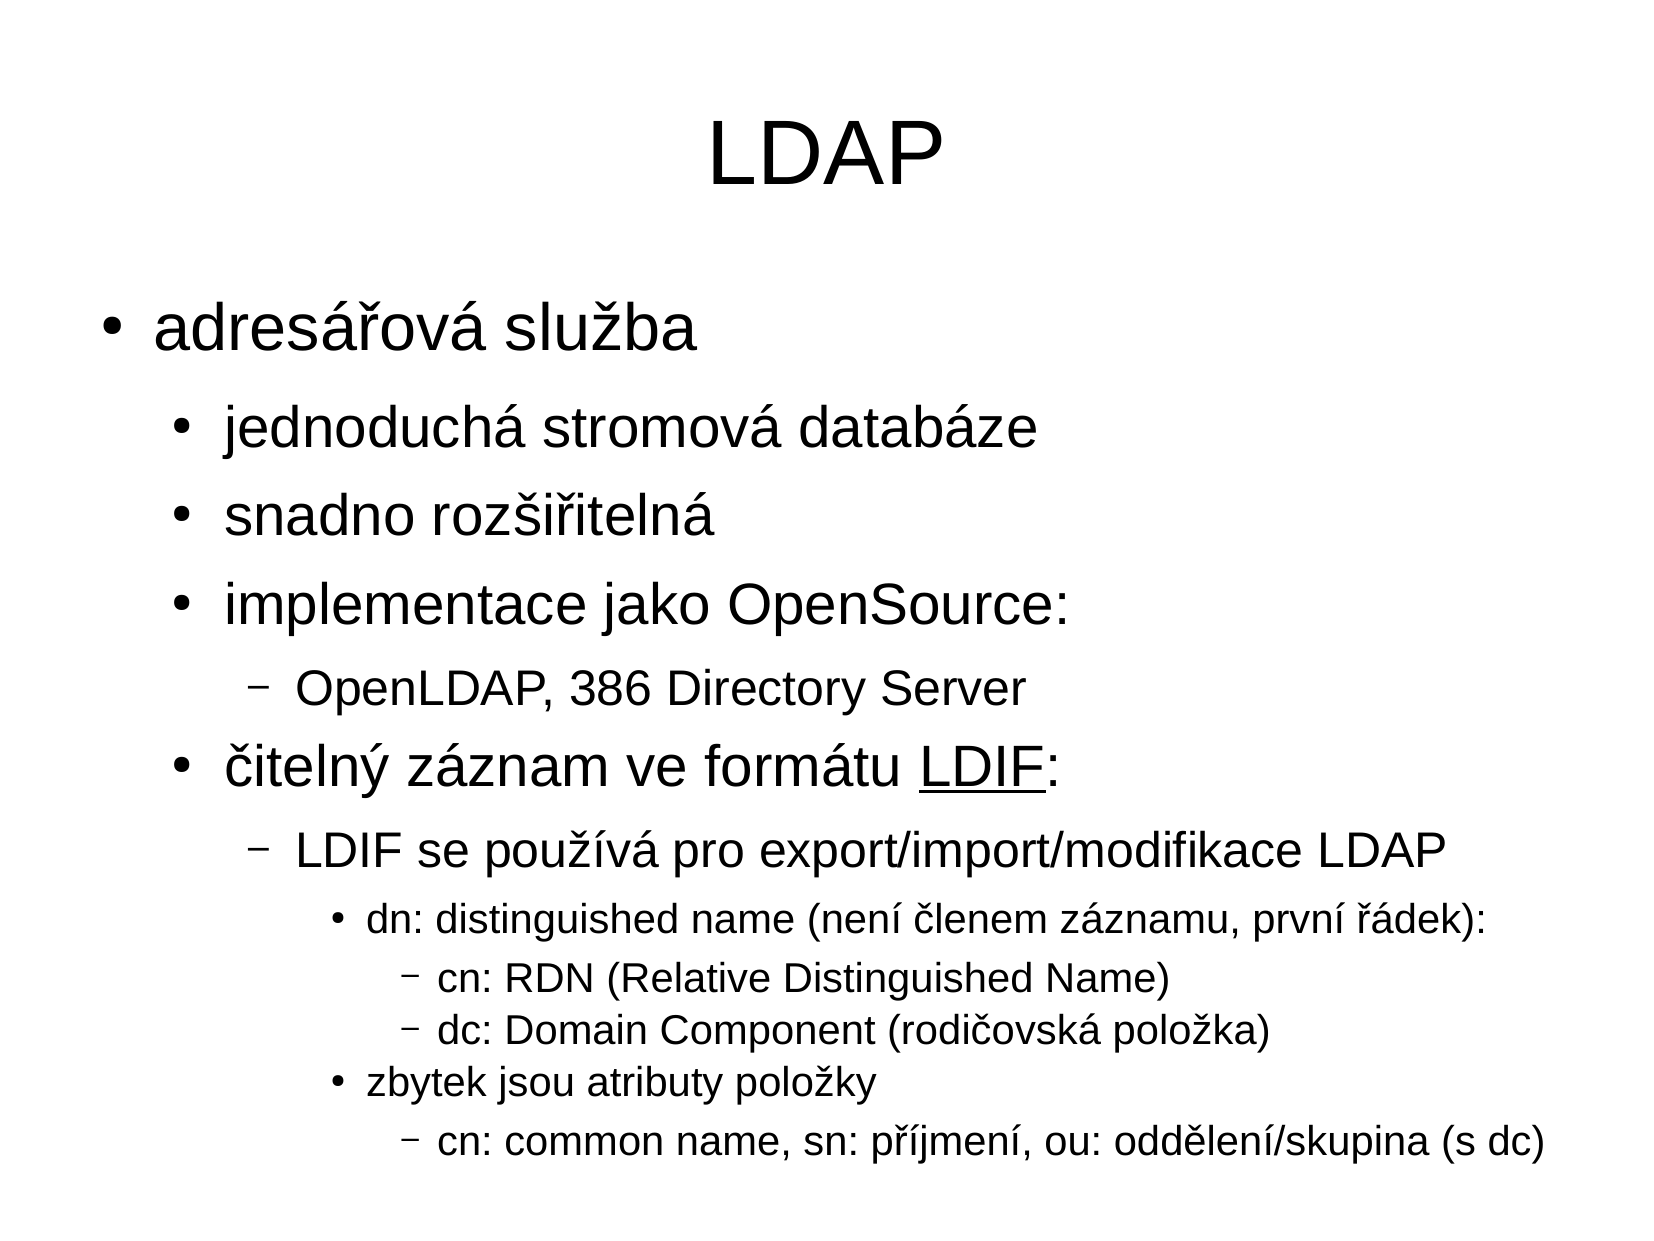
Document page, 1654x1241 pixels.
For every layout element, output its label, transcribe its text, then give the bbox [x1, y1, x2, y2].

title LDAP [82, 56, 1571, 250]
list adresářová služba jednoduchá stromová databáze snadno rozšiřitelná implementace jako OpenSource: OpenLDAP, 386 Directory Server čitelný záznam ve formátu LDIF: LDIF se používá pro export/import/modifikace LDAP dn: distinguished name (není členem záznamu, první řádek): cn: RDN (Relative Distinguished Name) dc: Domain Component (rodičovská položka) zbytek jsou atributy položky cn: common name, sn: příjmení, ou: oddělení/skupina (s dc) [82, 290, 1571, 1164]
